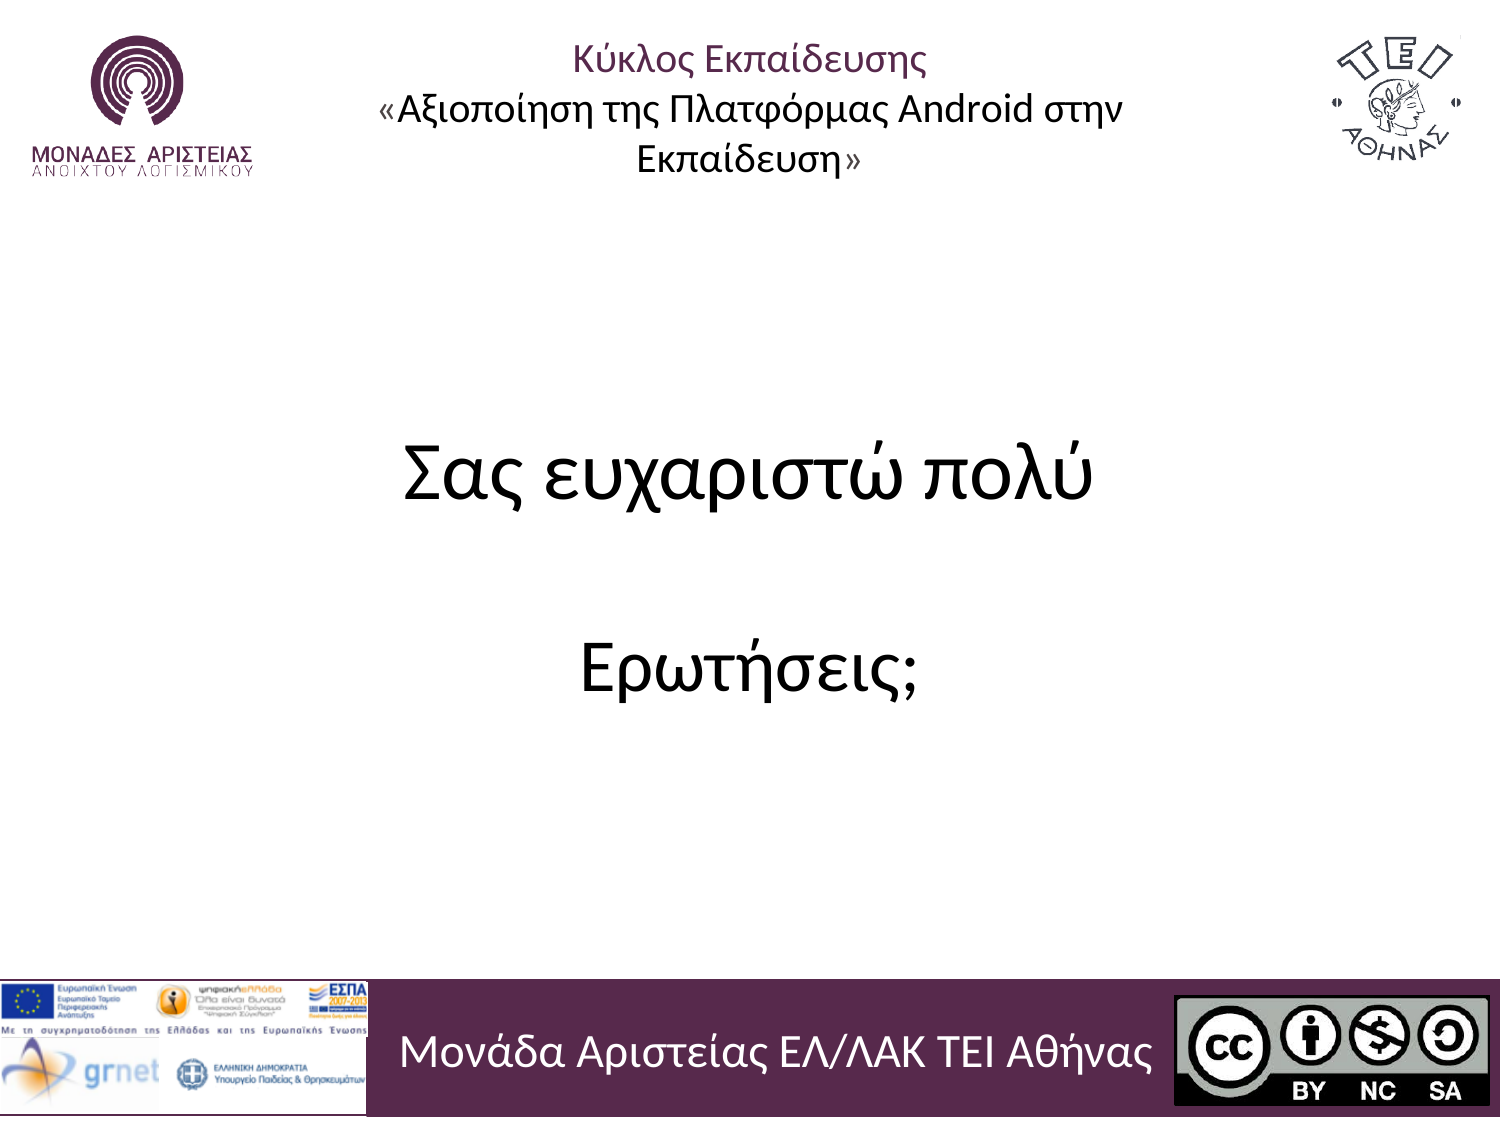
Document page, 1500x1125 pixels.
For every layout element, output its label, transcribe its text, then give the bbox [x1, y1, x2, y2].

text_box Κύκλος Εκπαίδευσης «Αξιοποίηση της Πλατφόρμας Android στην Εκπαίδευση» [280, 22, 1220, 190]
title Σας ευχαριστώ πολύ Ερωτήσεις; [218, 408, 1282, 709]
picture [1174, 995, 1490, 1106]
text_box Μονάδα Αριστείας ΕΛ/ΛΑΚ ΤΕΙ Αθήνας [383, 992, 1488, 1105]
picture [31, 36, 253, 177]
picture [1331, 35, 1461, 167]
picture [0, 982, 368, 1113]
picture [175, 1057, 366, 1092]
